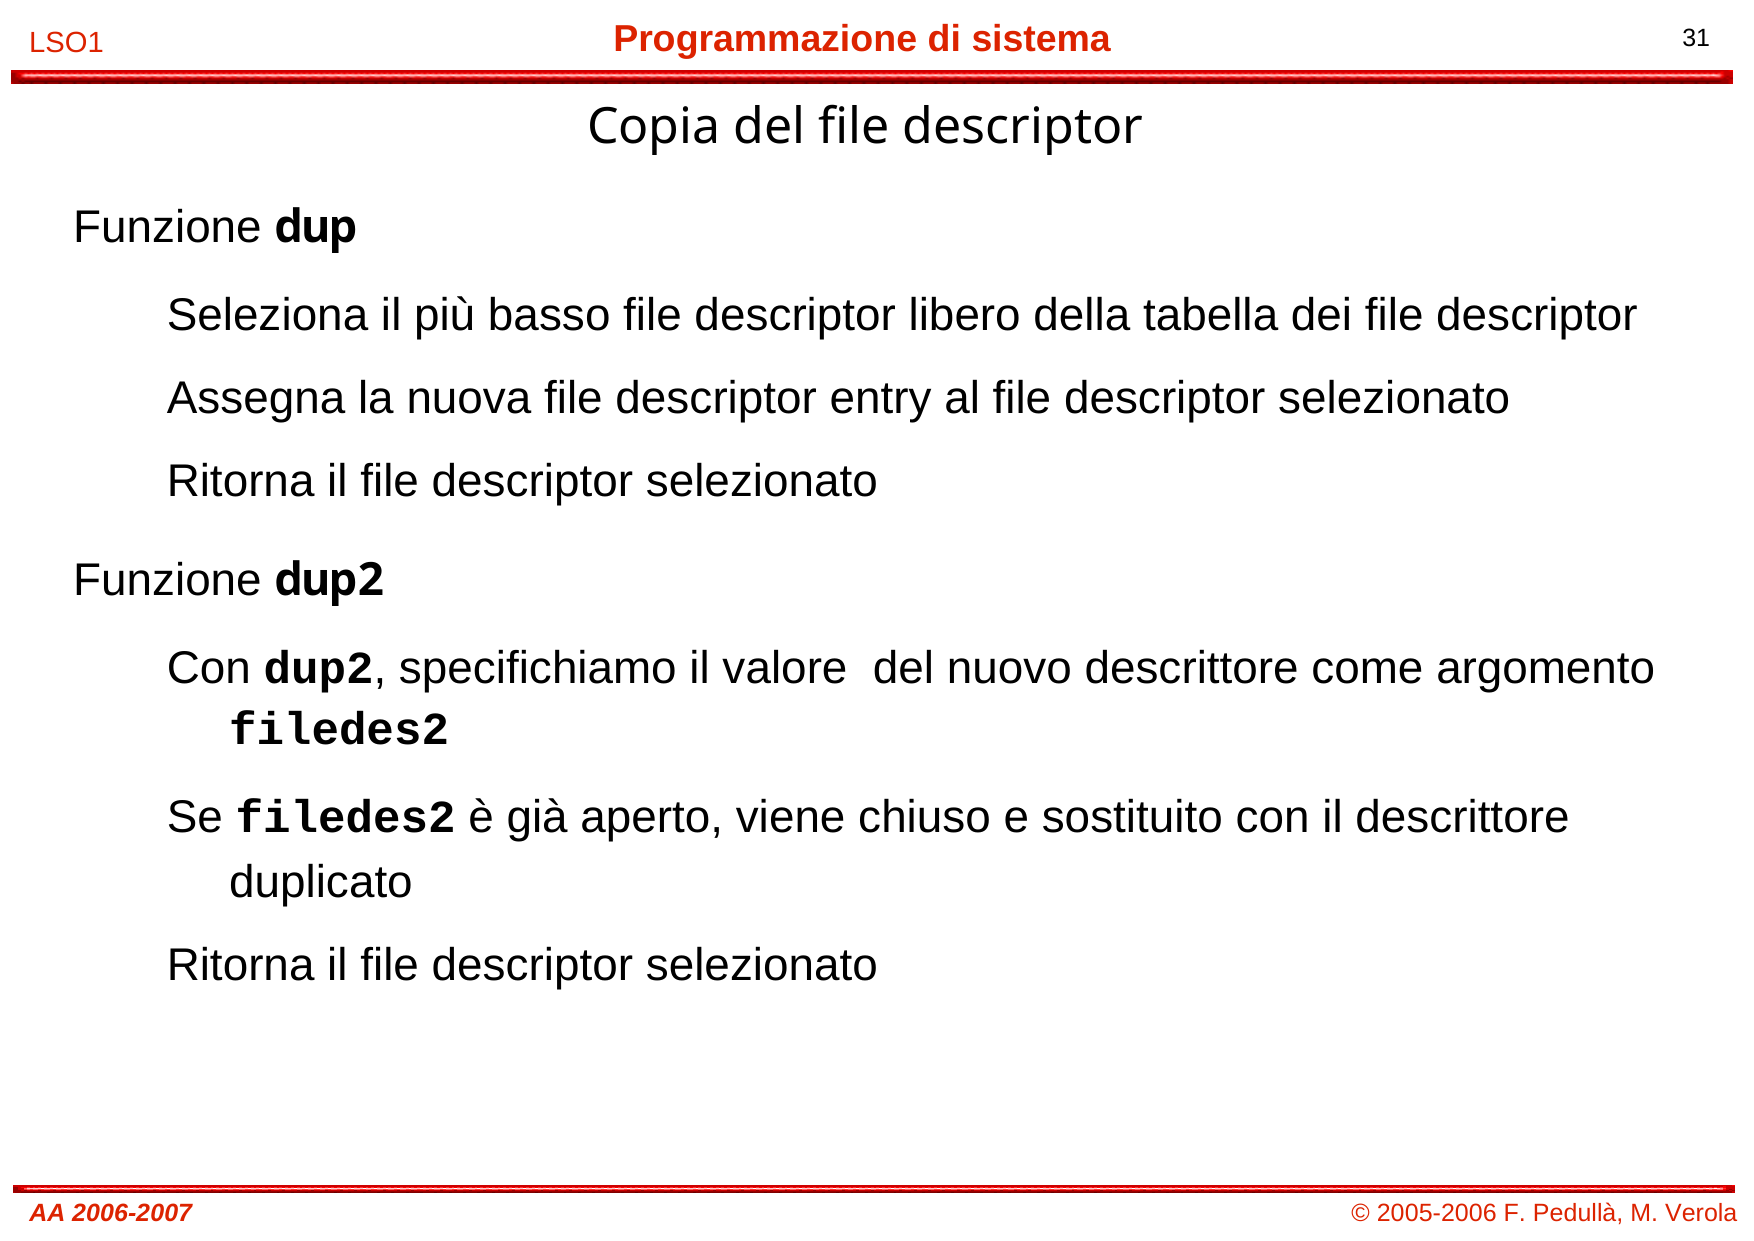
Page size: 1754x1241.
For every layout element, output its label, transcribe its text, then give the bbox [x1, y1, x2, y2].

picture [11, 70, 1733, 84]
picture [13, 1185, 1735, 1193]
title Copia del file descriptor [514, 78, 1217, 174]
list Funzione dup Seleziona il più basso file descriptor libero della tabella dei file descriptor Assegna la nuova file descriptor entry al file descriptor selezionato Ritorna il file descriptor selezionato Funzione dup2 Con dup2, specifichiamo il valore del nuovo descrittore come argomento filedes2 Se filedes2 è già aperto, viene chiuso e sostituito con il descrittore duplicato Ritorna il file descriptor selezionato [58, 186, 1696, 1099]
